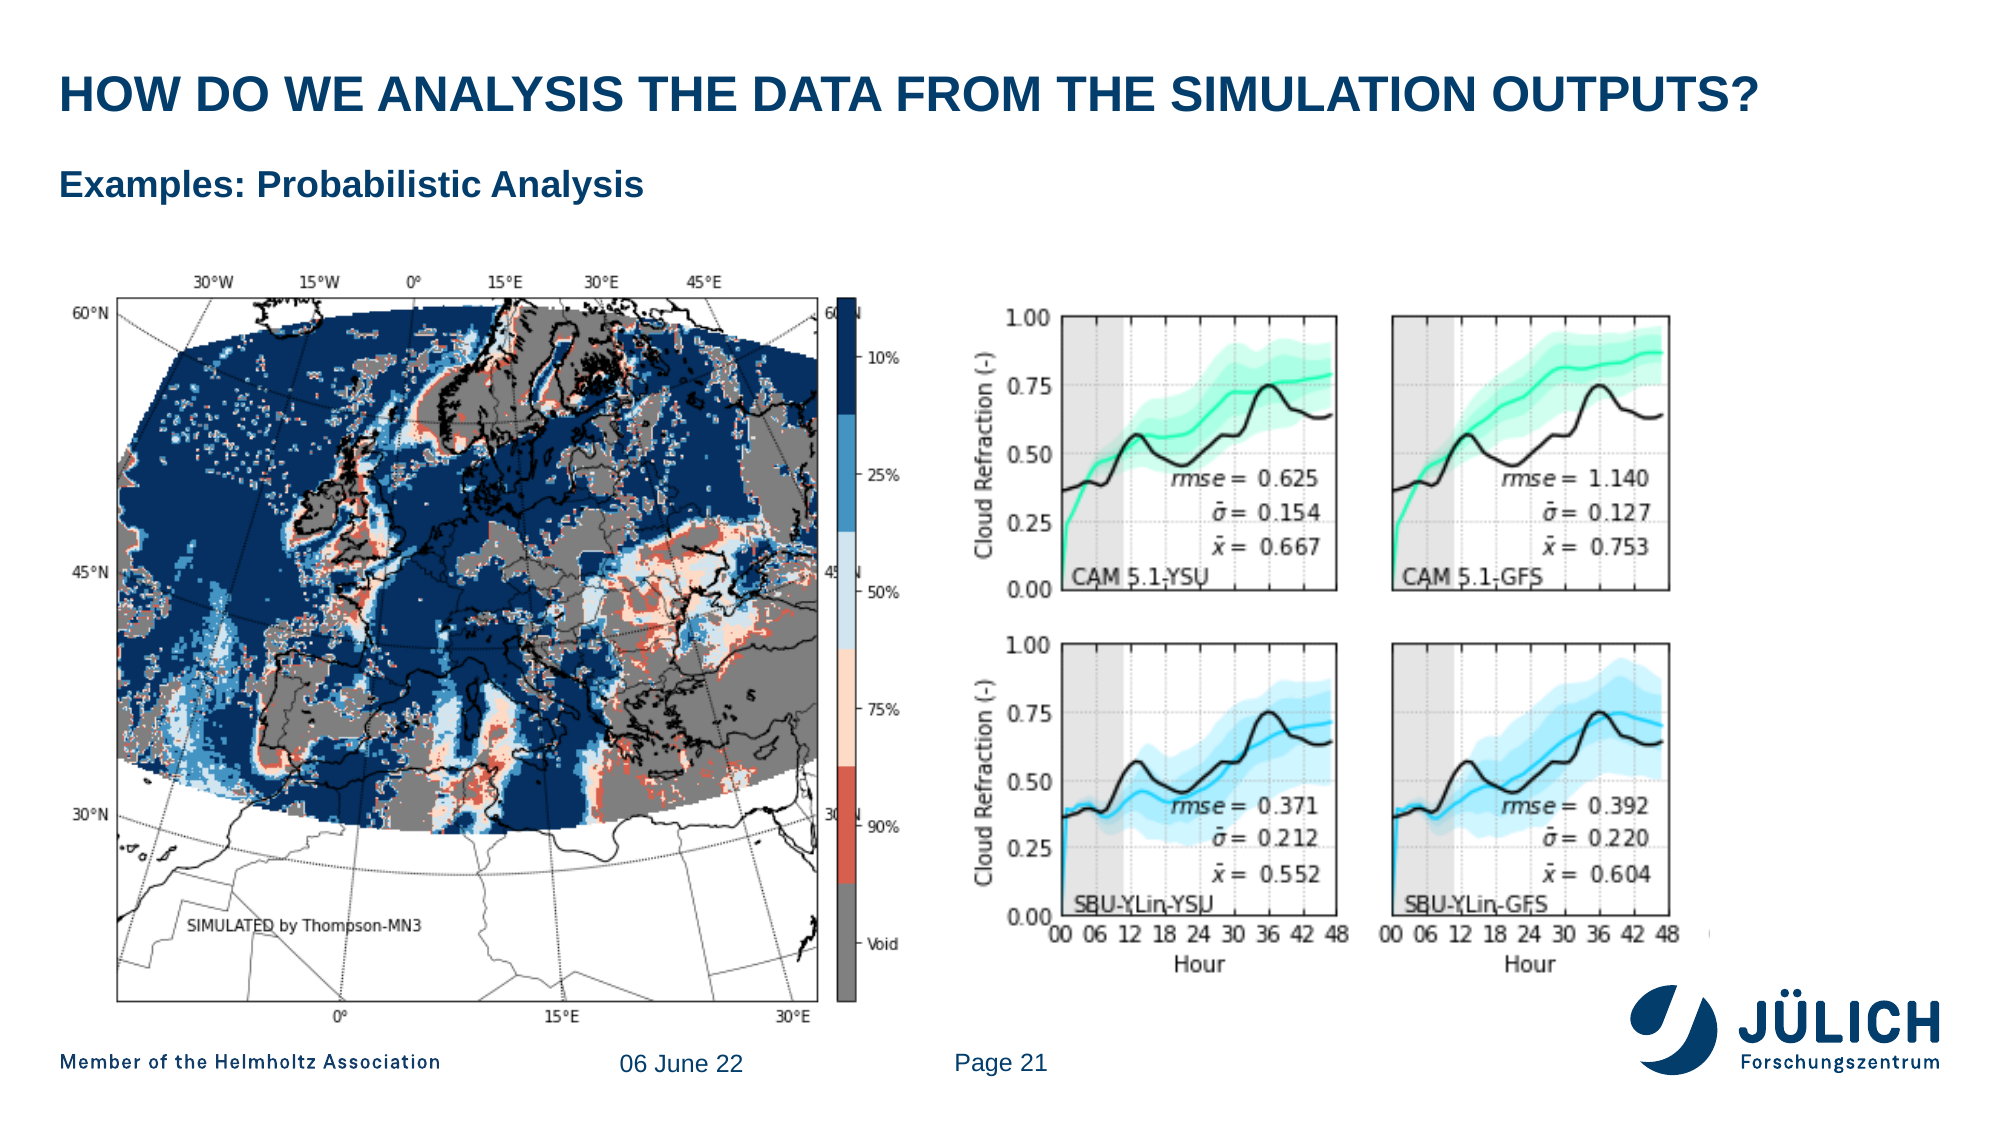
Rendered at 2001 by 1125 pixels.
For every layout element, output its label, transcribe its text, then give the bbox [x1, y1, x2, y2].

text_box 06 June 22 [619, 1047, 883, 1084]
title How do we analysis the data from the simulation outputs? [59, 53, 1938, 238]
slide_number Page <number> [954, 1046, 1073, 1084]
list Examples: Probabilistic Analysis [58, 154, 1937, 238]
picture [960, 285, 1710, 991]
picture [60, 239, 945, 1036]
